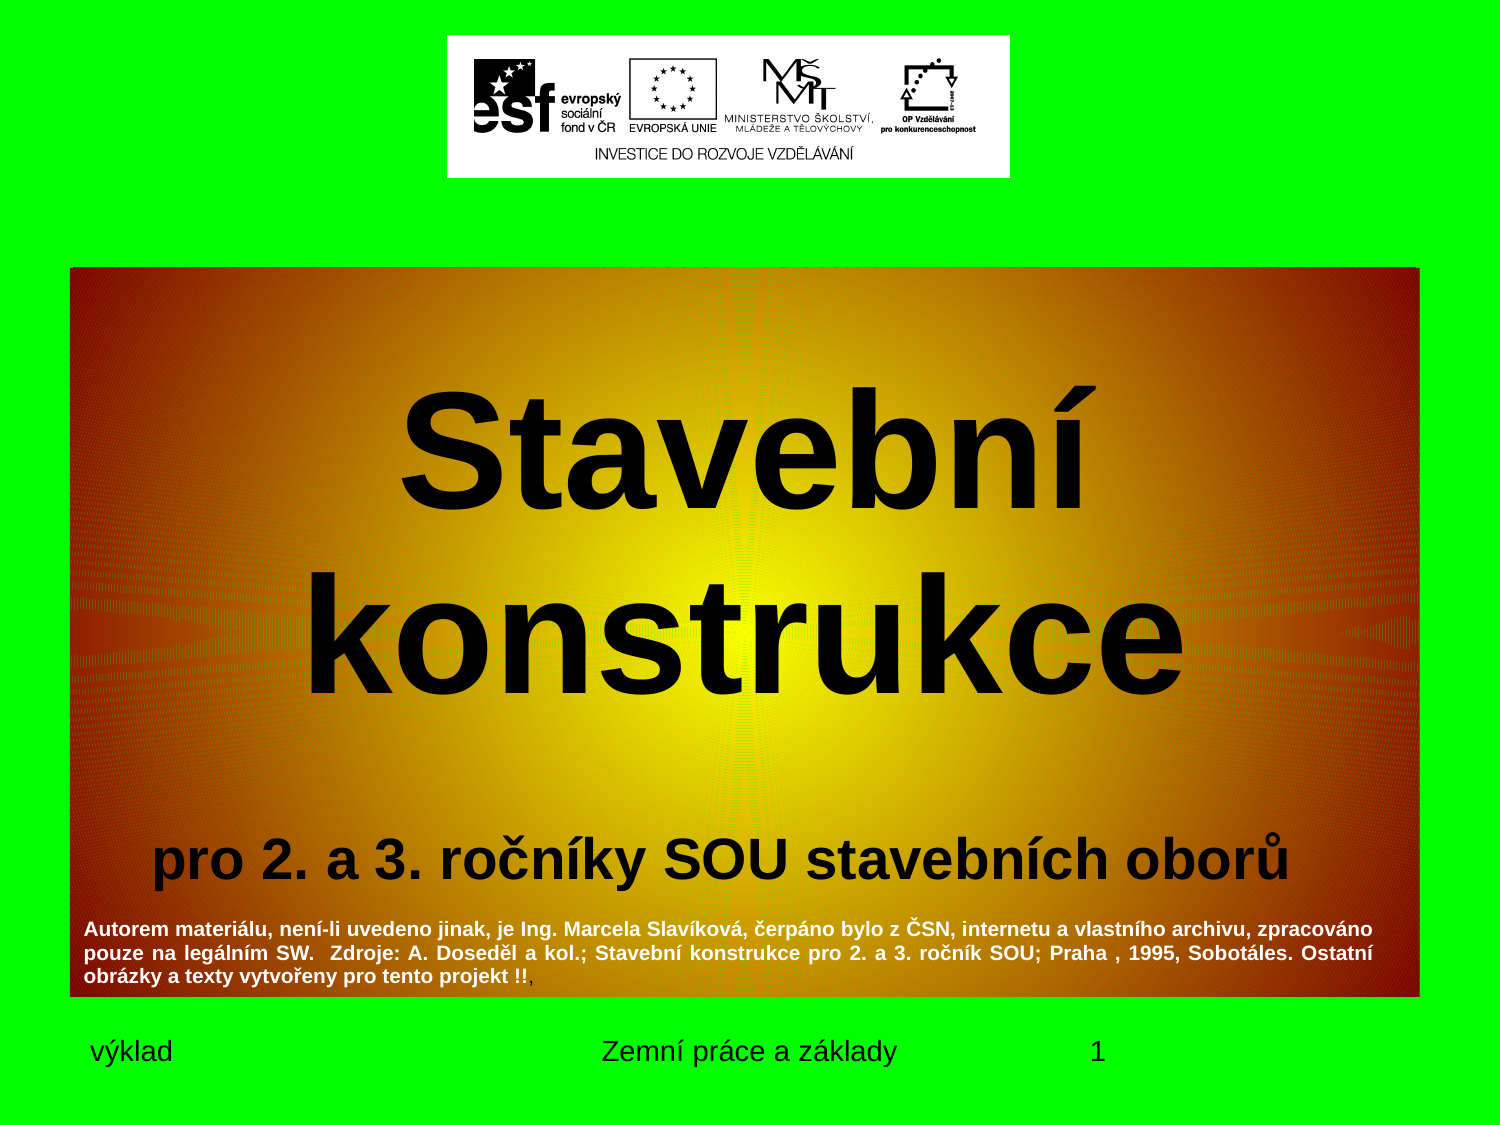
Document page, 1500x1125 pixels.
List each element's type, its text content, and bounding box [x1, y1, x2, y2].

text_box [1074, 1024, 1426, 1103]
text_box Autorem materiálu, není-li uvedeno jinak, je Ing. Marcela Slavíková, čerpáno bylo z ČSN, internetu a vlastního archivu, zpracováno pouze na legálním SW. Zdroje: A. Doseděl a kol.; Stavební konstrukce pro 2. a 3. ročník SOU; Praha , 1995, Sobotáles. Ostatní obrázky a texty vytvořeny pro tento projekt !!, [70, 911, 1418, 995]
picture [447, 35, 1010, 178]
text_box Zemní práce a základy [512, 1024, 988, 1103]
text_box Stavební konstrukce pro 2. a 3. ročníky SOU stavebních oborů [69, 267, 1420, 997]
text_box výklad [75, 1024, 426, 1103]
